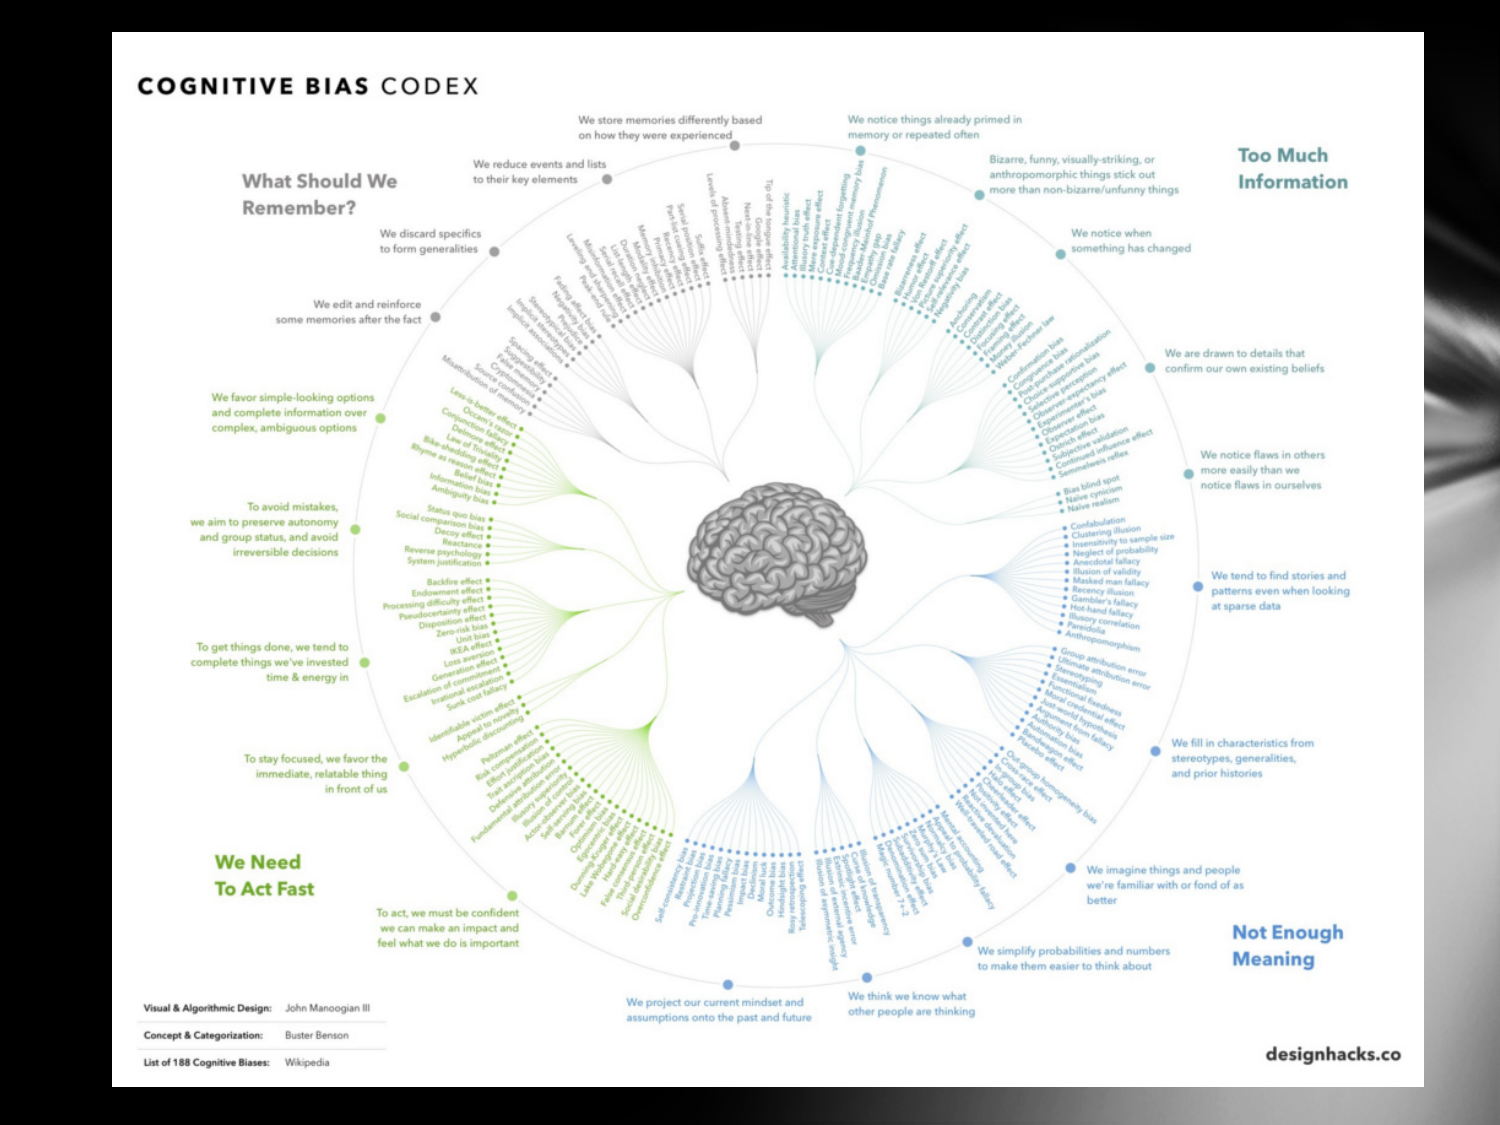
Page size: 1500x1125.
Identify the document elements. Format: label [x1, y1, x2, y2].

picture [112, 32, 1424, 1087]
